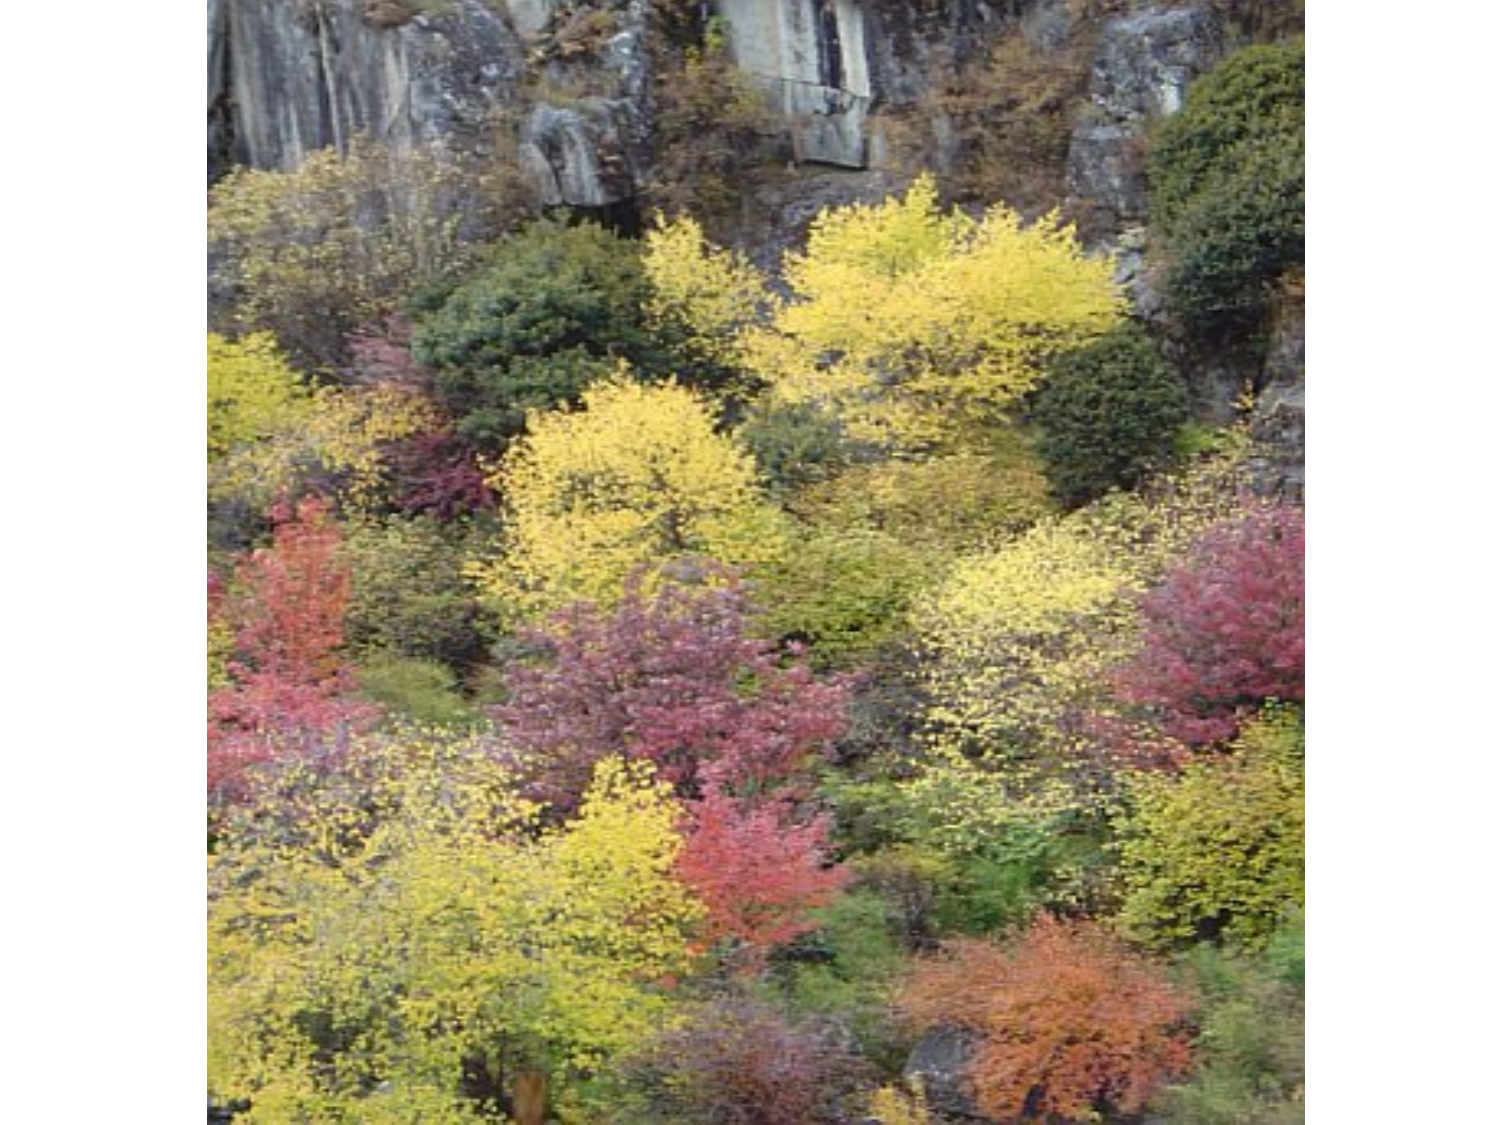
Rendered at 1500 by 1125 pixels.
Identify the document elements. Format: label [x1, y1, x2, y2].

picture [206, 0, 1306, 1125]
